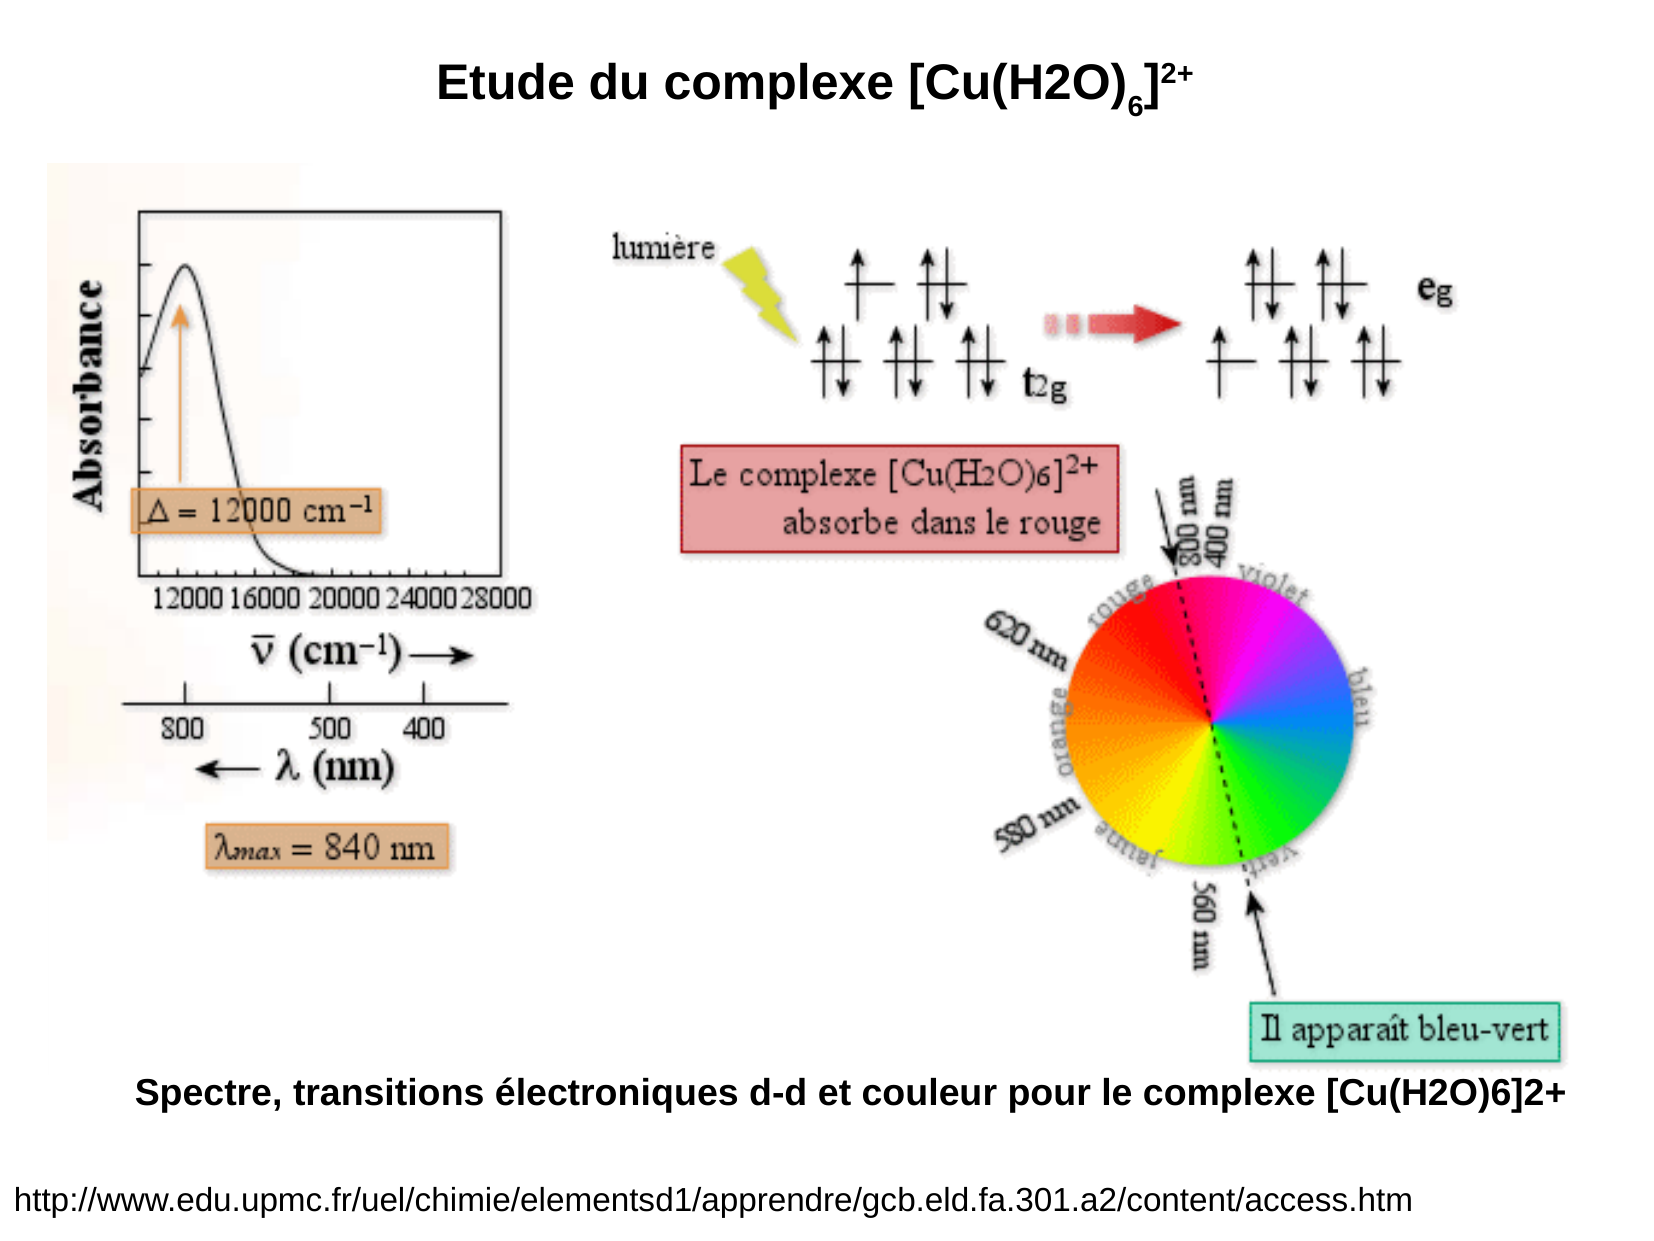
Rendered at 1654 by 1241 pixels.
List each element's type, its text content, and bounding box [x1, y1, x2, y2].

text_box http://www.edu.upmc.fr/uel/chimie/elementsd1/apprendre/gcb.eld.fa.301.a2/content/access.htm [0, 1174, 1654, 1241]
picture [47, 163, 1595, 1075]
text_box Etude du complexe [Cu(H2O)6]2+ [70, 47, 1560, 131]
text_box Spectre, transitions électroniques d-d et couleur pour le complexe [Cu(H2O)6]2+ [120, 1063, 1583, 1123]
